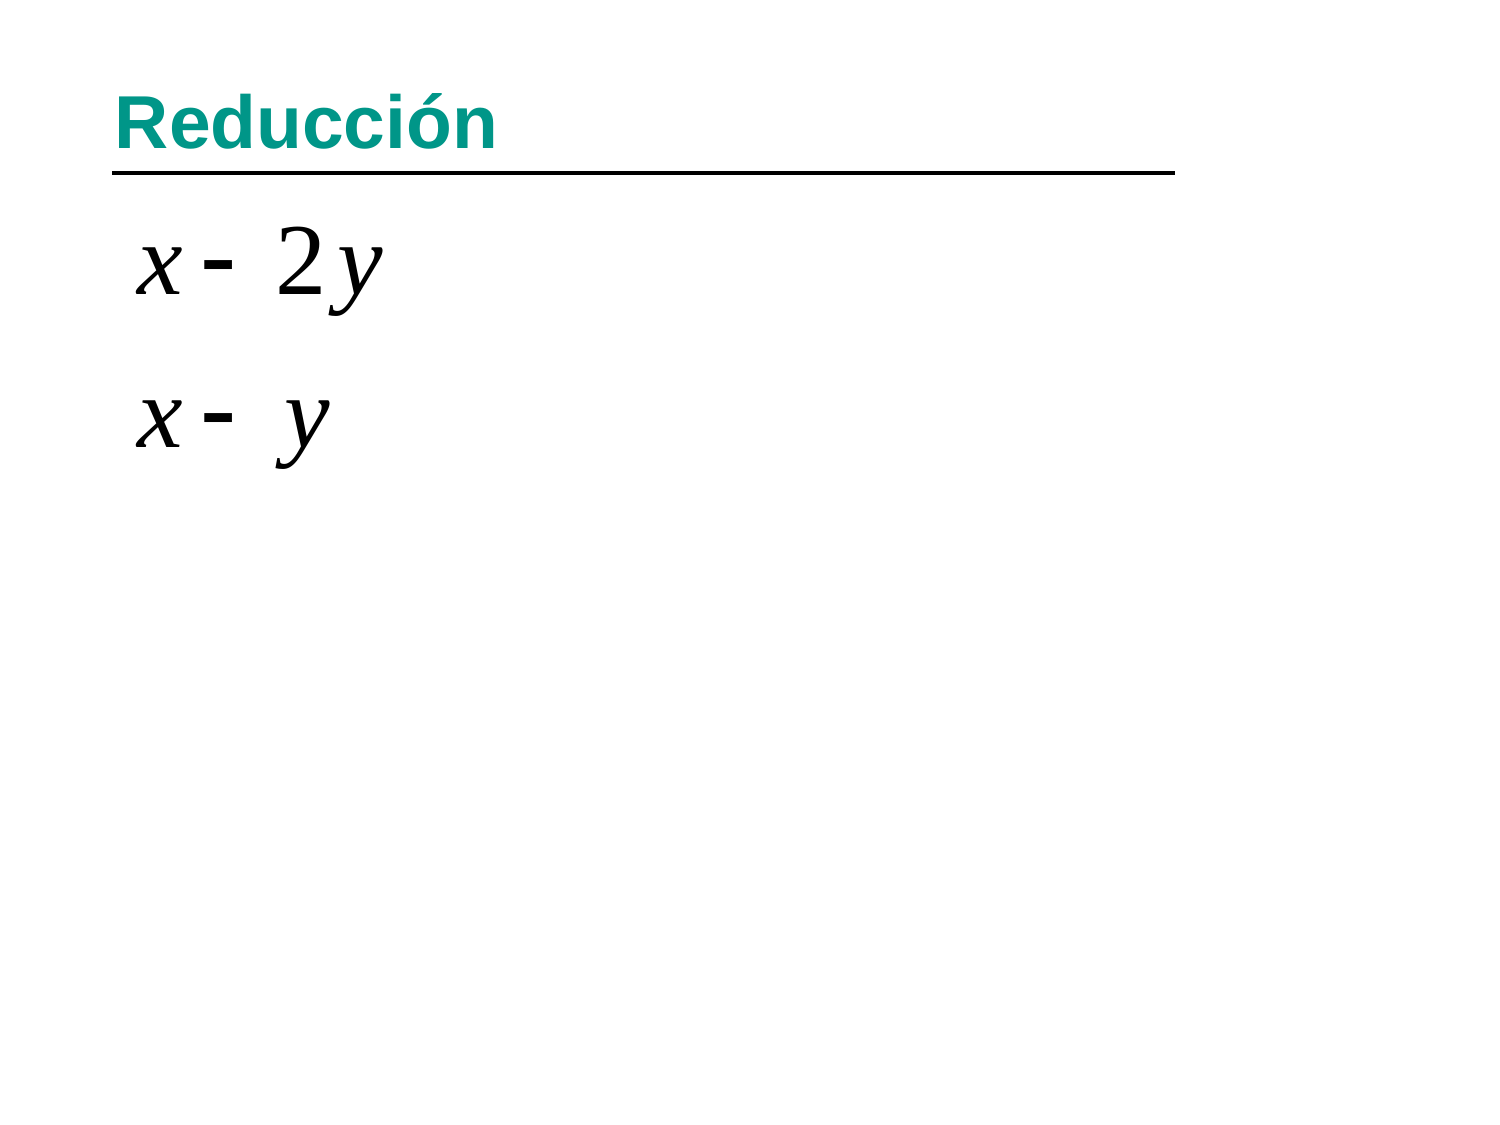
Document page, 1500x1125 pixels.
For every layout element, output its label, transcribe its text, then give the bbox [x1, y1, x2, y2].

chart [117, 202, 408, 492]
text_box Reducción [100, 66, 1376, 171]
